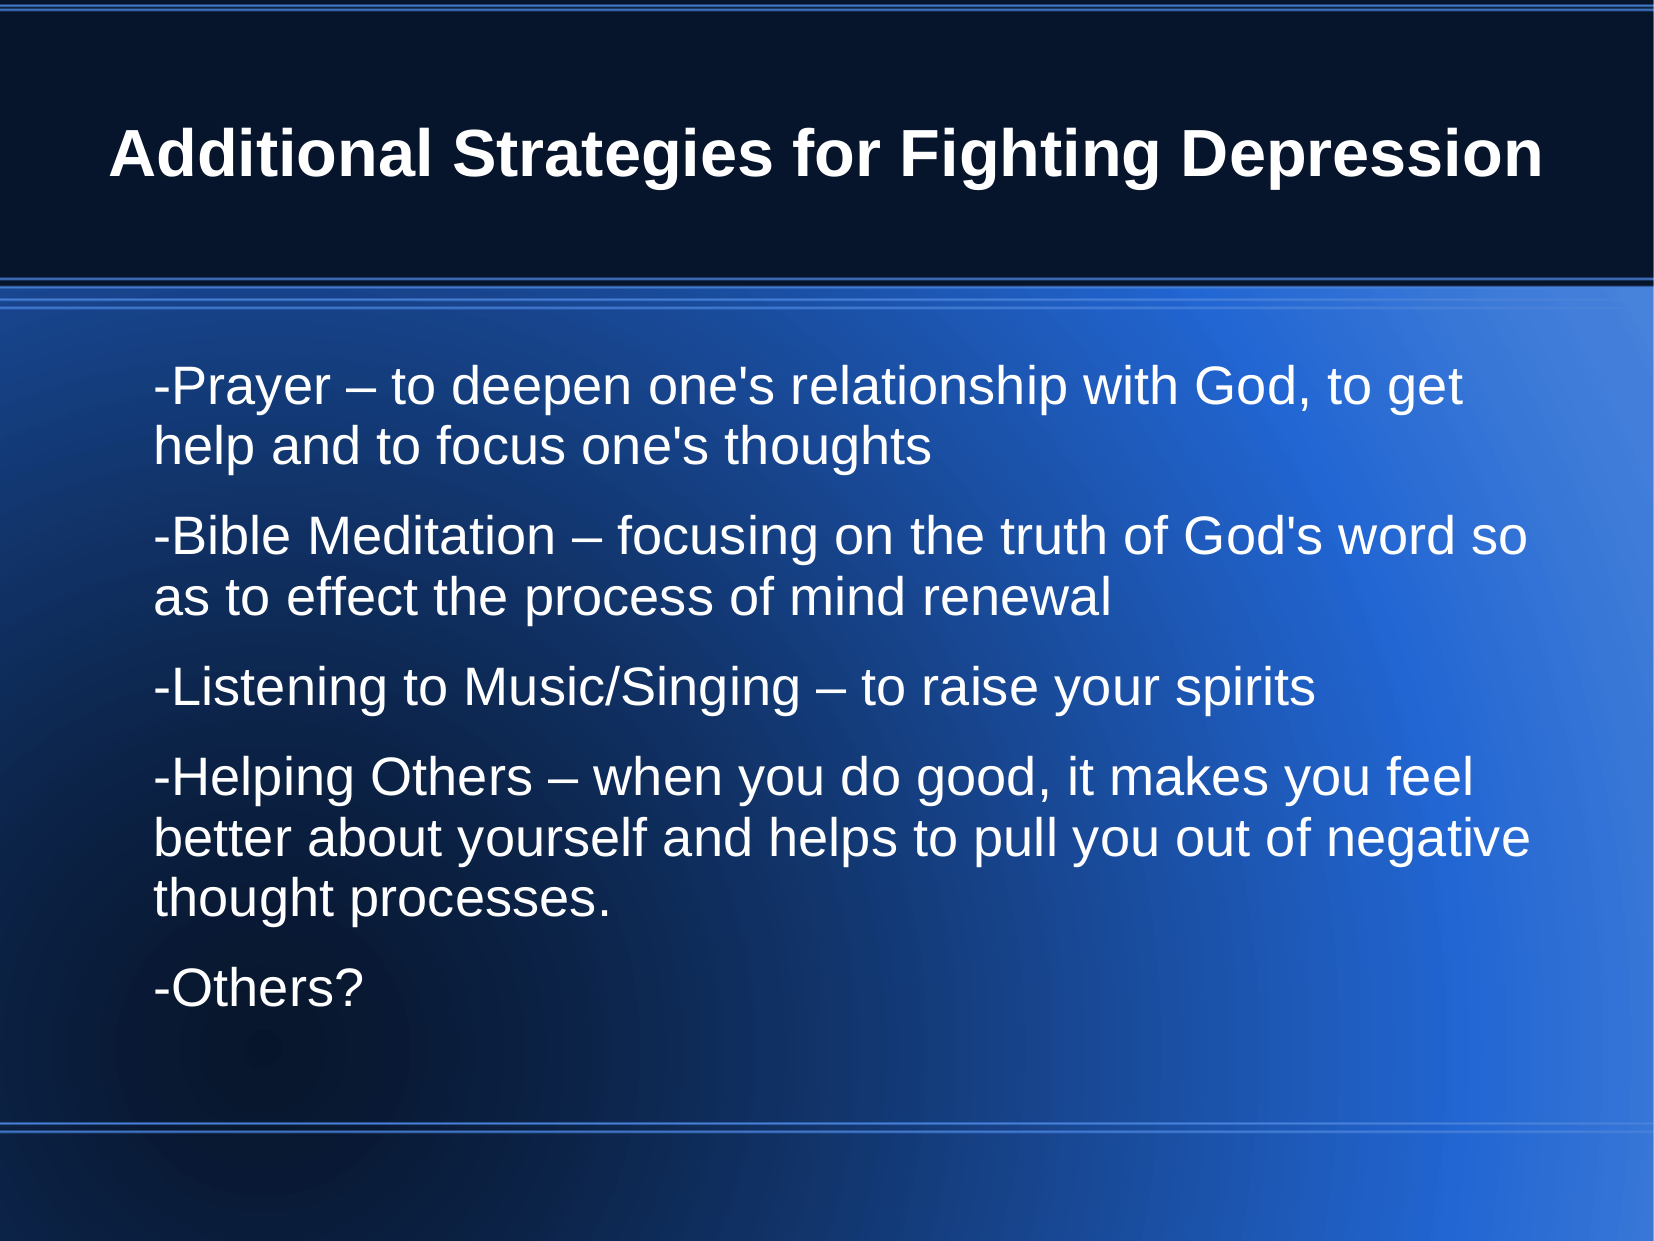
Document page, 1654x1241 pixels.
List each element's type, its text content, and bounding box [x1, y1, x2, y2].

title Additional Strategies for Fighting Depression [82, 49, 1571, 257]
picture [0, 0, 1654, 1241]
list -Prayer – to deepen one's relationship with God, to get help and to focus one's thoughts -Bible Meditation – focusing on the truth of God's word so as to effect the process of mind renewal -Listening to Music/Singing – to raise your spirits -Helping Others – when you do good, it makes you feel better about yourself and helps to pull you out of negative thought processes. -Others? [82, 355, 1571, 1058]
